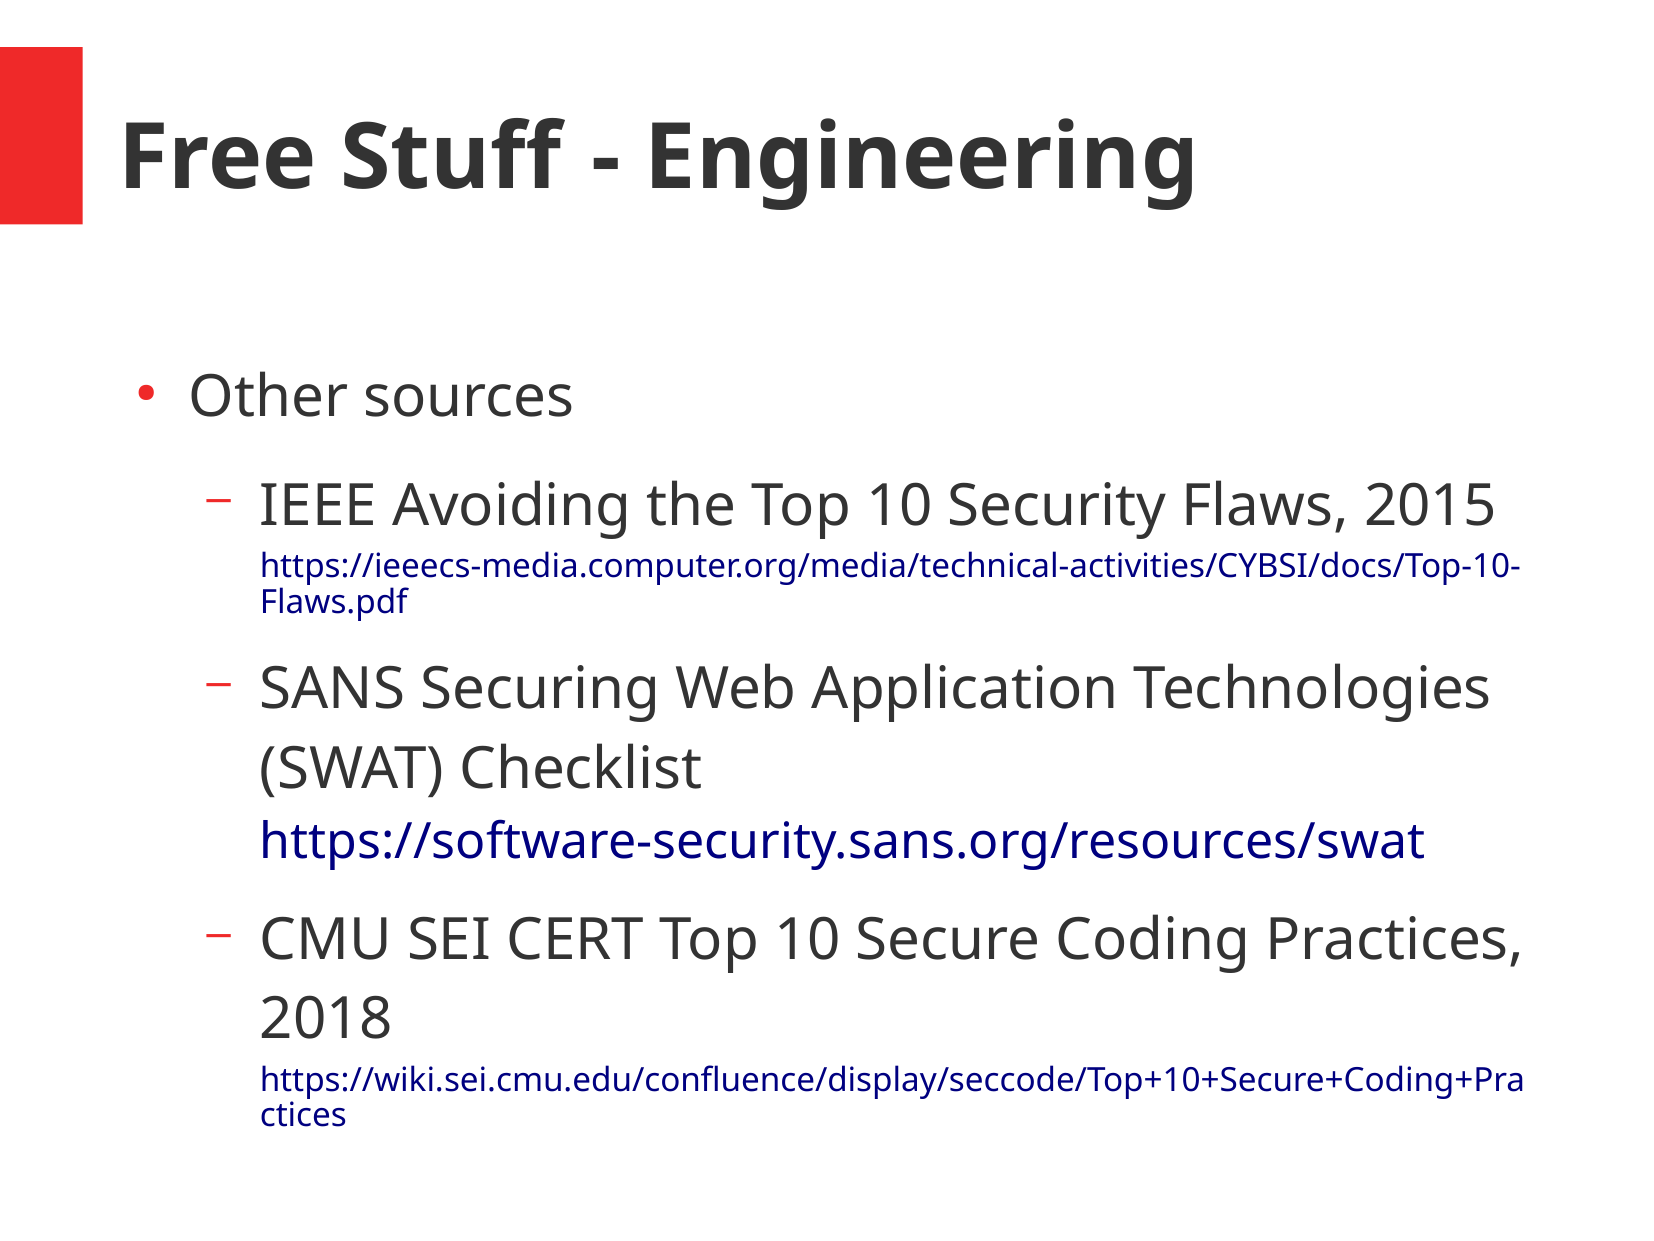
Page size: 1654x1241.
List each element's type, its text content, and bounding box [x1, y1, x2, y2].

title Free Stuff - Engineering [118, 49, 1571, 257]
list Other sources IEEE Avoiding the Top 10 Security Flaws, 2015 https://ieeecs-media.computer.org/media/technical-activities/CYBSI/docs/Top-10-Flaws.pdf SANS Securing Web Application Technologies (SWAT) Checklist https://software-security.sans.org/resources/swat CMU SEI CERT Top 10 Secure Coding Practices, 2018 https://wiki.sei.cmu.edu/confluence/display/seccode/Top+10+Secure+Coding+Practices [118, 354, 1536, 1074]
